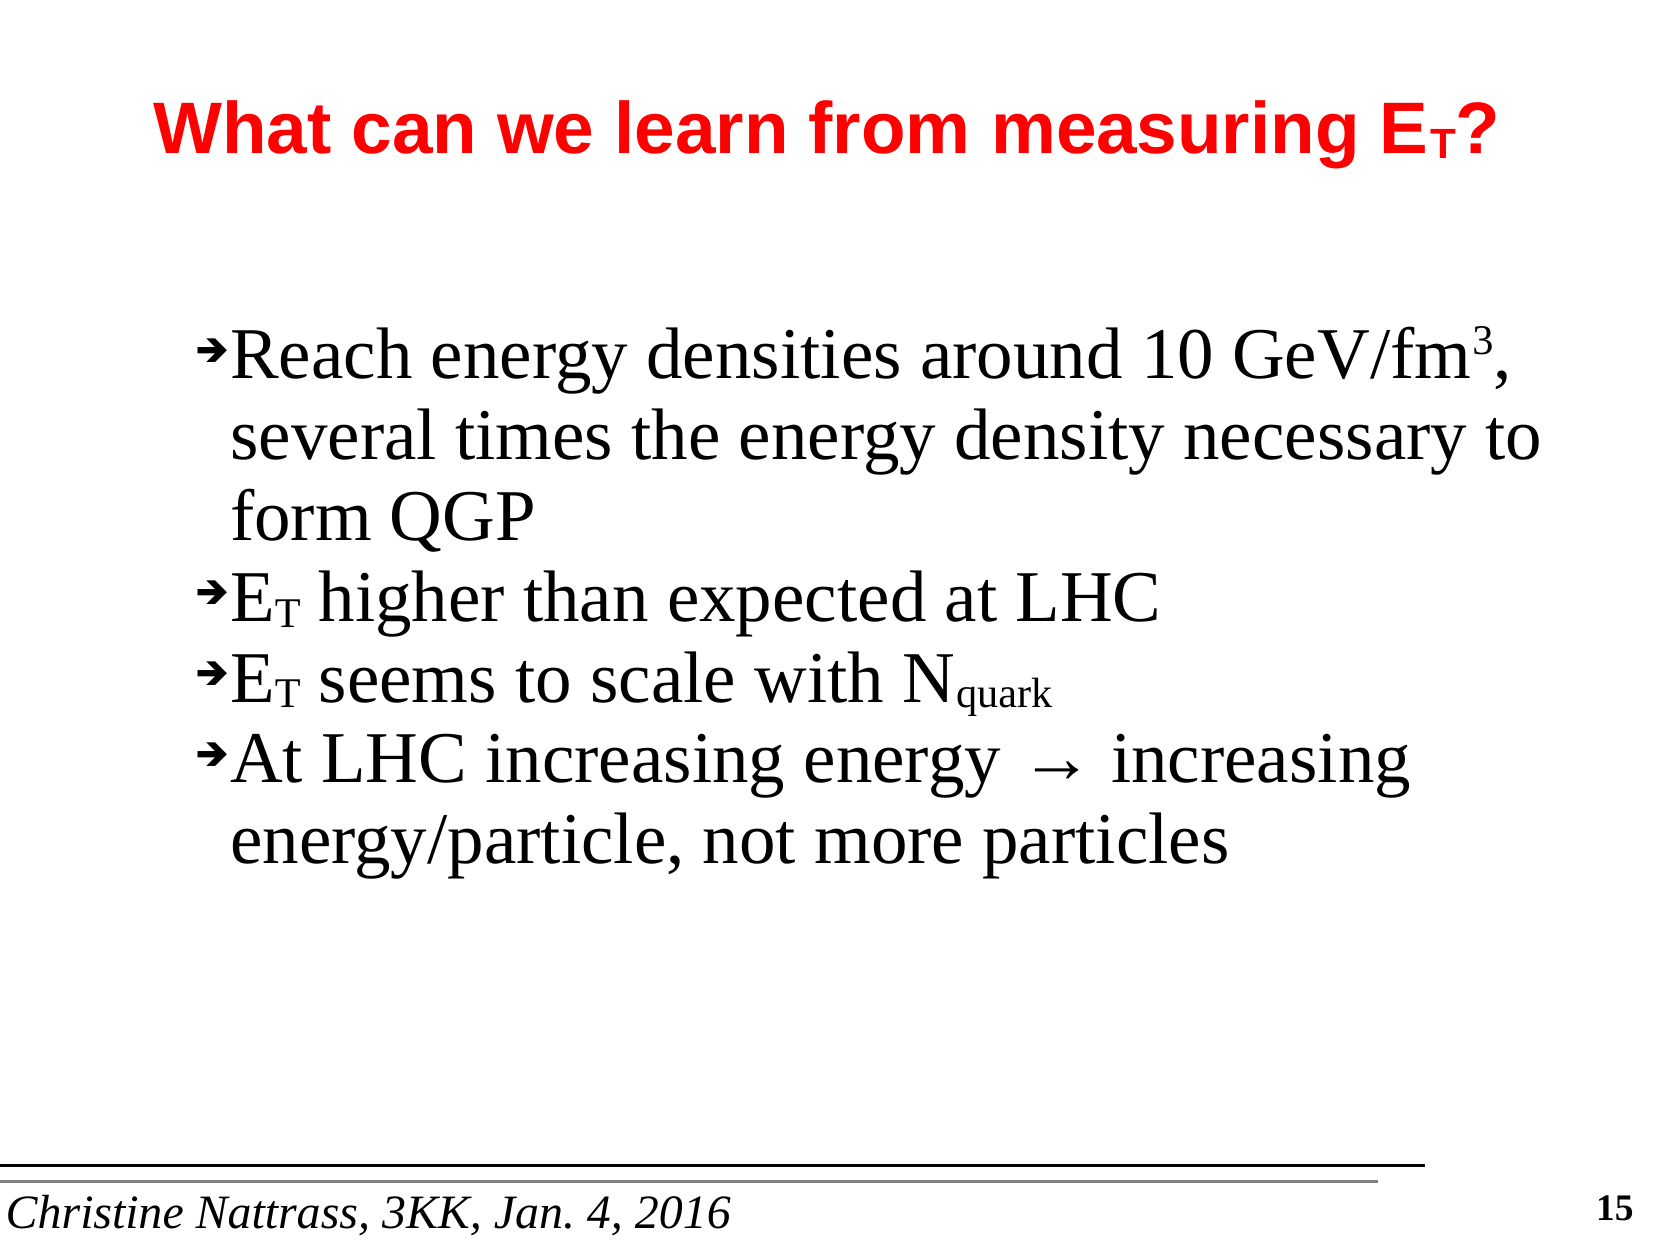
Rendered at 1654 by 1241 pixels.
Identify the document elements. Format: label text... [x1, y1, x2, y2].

title What can we learn from measuring ET? [0, 24, 1654, 232]
text_box Reach energy densities around 10 GeV/fm3, several times the energy density necessary to form QGP ET higher than expected at LHC ET seems to scale with Nquark At LHC increasing energy → increasing energy/particle, not more particles [180, 306, 1621, 942]
